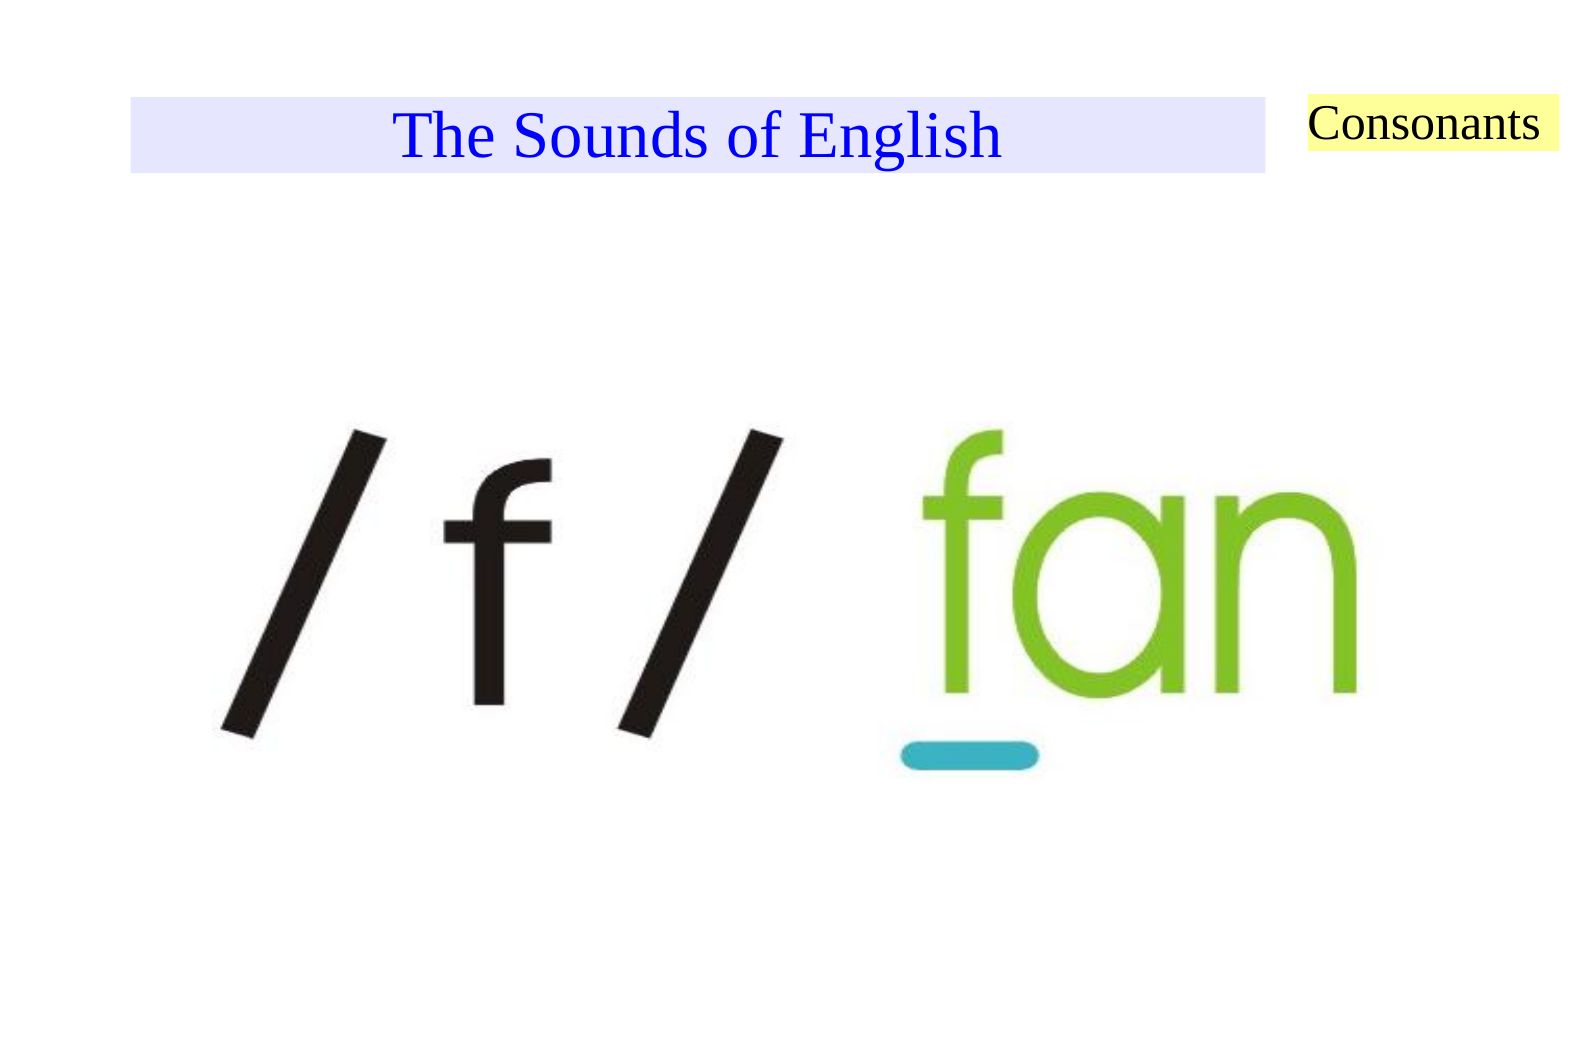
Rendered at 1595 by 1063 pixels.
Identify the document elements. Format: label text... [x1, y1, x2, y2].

text_box Consonants [1307, 94, 1560, 152]
picture [146, 203, 1480, 1026]
text_box The Sounds of English [130, 97, 1266, 174]
